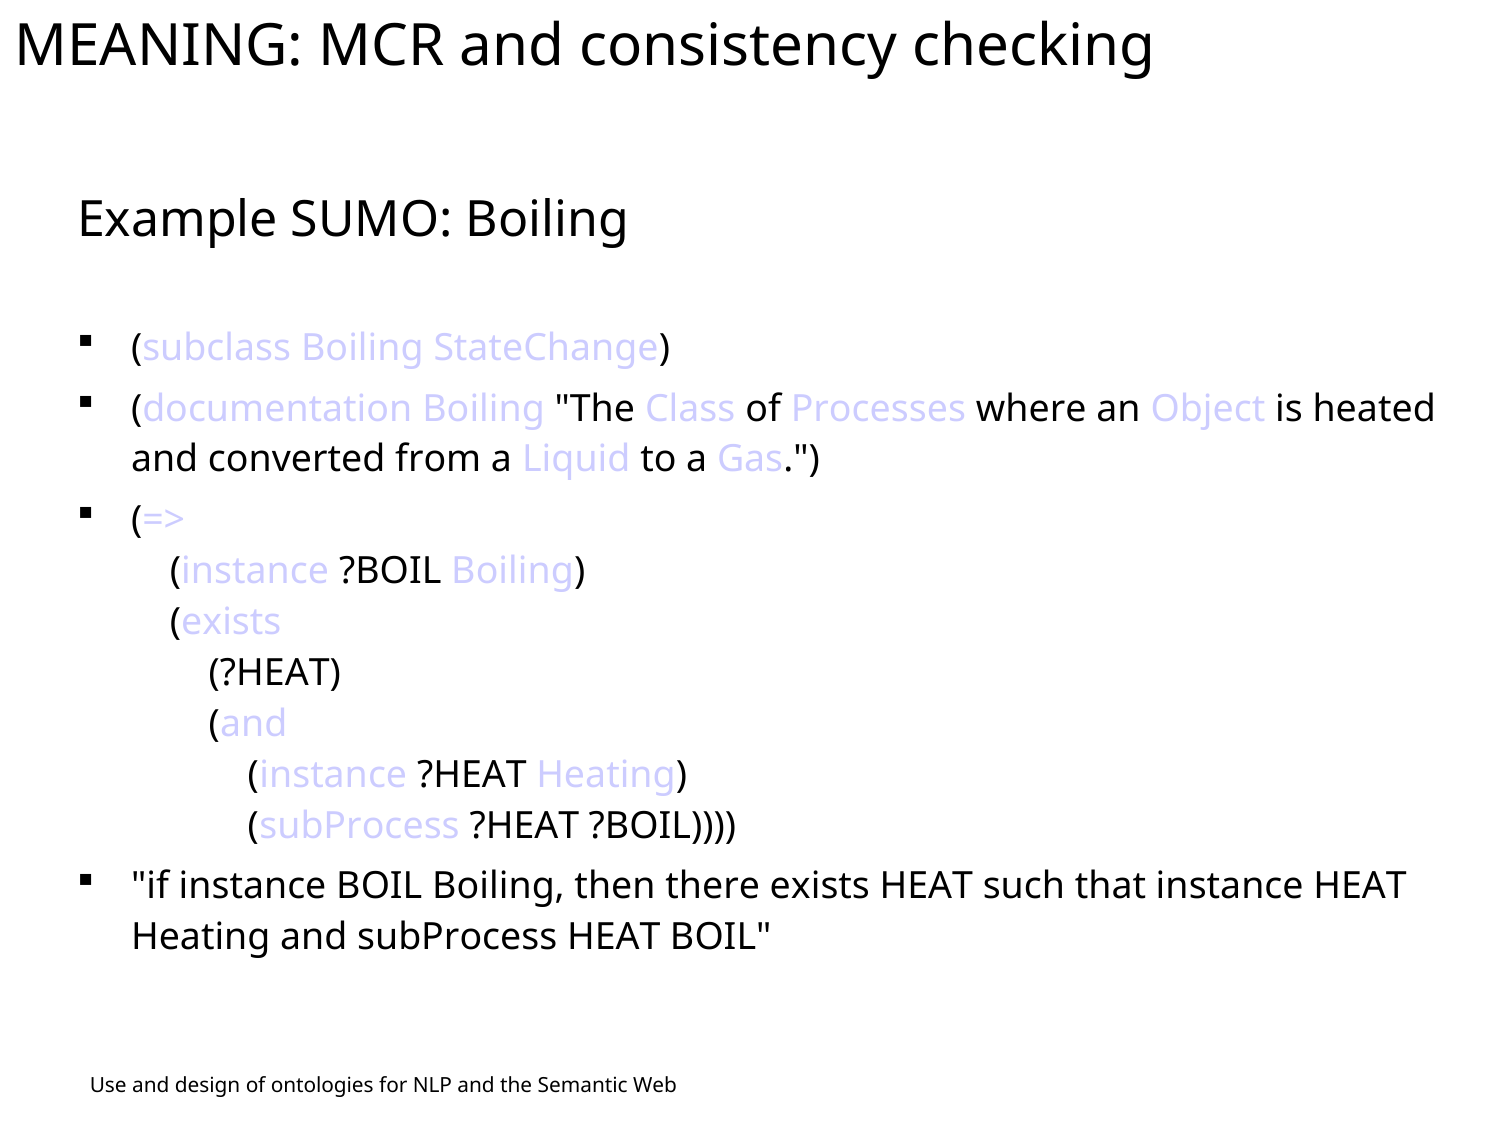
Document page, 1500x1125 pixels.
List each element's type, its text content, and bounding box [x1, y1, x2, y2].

list Example SUMO: Boiling (subclass Boiling StateChange) (documentation Boiling "The Class of Processes where an Object is heated and converted from a Liquid to a Gas.") (=> (instance ?BOIL Boiling) (exists (?HEAT) (and (instance ?HEAT Heating) (subProcess ?HEAT ?BOIL)))) "if instance BOIL Boiling, then there exists HEAT such that instance HEAT Heating and subProcess HEAT BOIL" [62, 174, 1463, 1013]
title MEANING: MCR and consistency checking [0, 0, 1500, 86]
text_box Use and design of ontologies for NLP and the Semantic Web [75, 1062, 1051, 1107]
